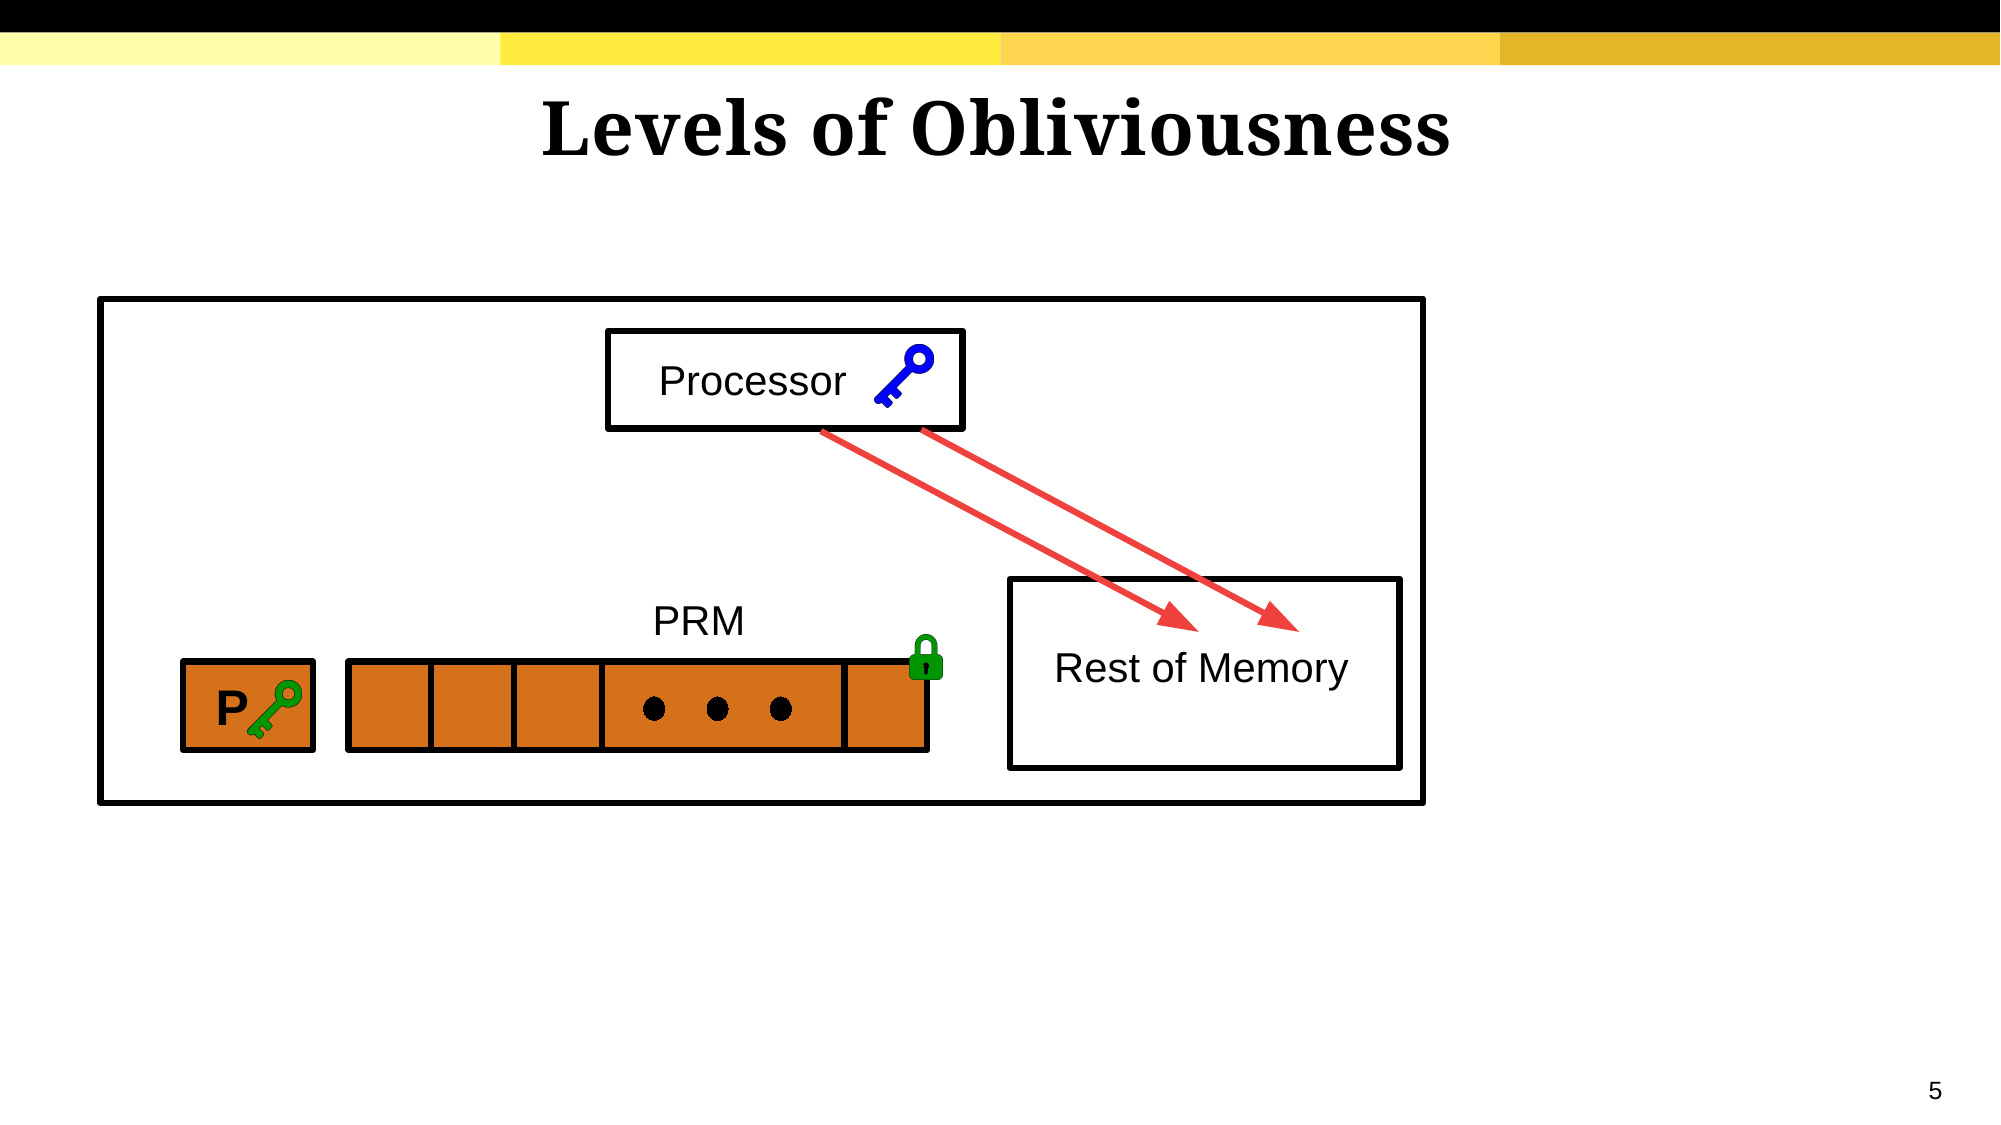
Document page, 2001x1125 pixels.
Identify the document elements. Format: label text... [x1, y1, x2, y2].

text_box 5 [1913, 1069, 1958, 1113]
text_box [100, 298, 1424, 804]
picture [909, 634, 943, 680]
title Levels of Obliviousness [48, 59, 1947, 207]
text_box P [200, 673, 264, 744]
text_box PRM [637, 590, 761, 652]
text_box Processor [643, 350, 880, 417]
text_box Rest of Memory [1039, 637, 1364, 700]
picture [247, 680, 302, 739]
picture [874, 344, 934, 408]
